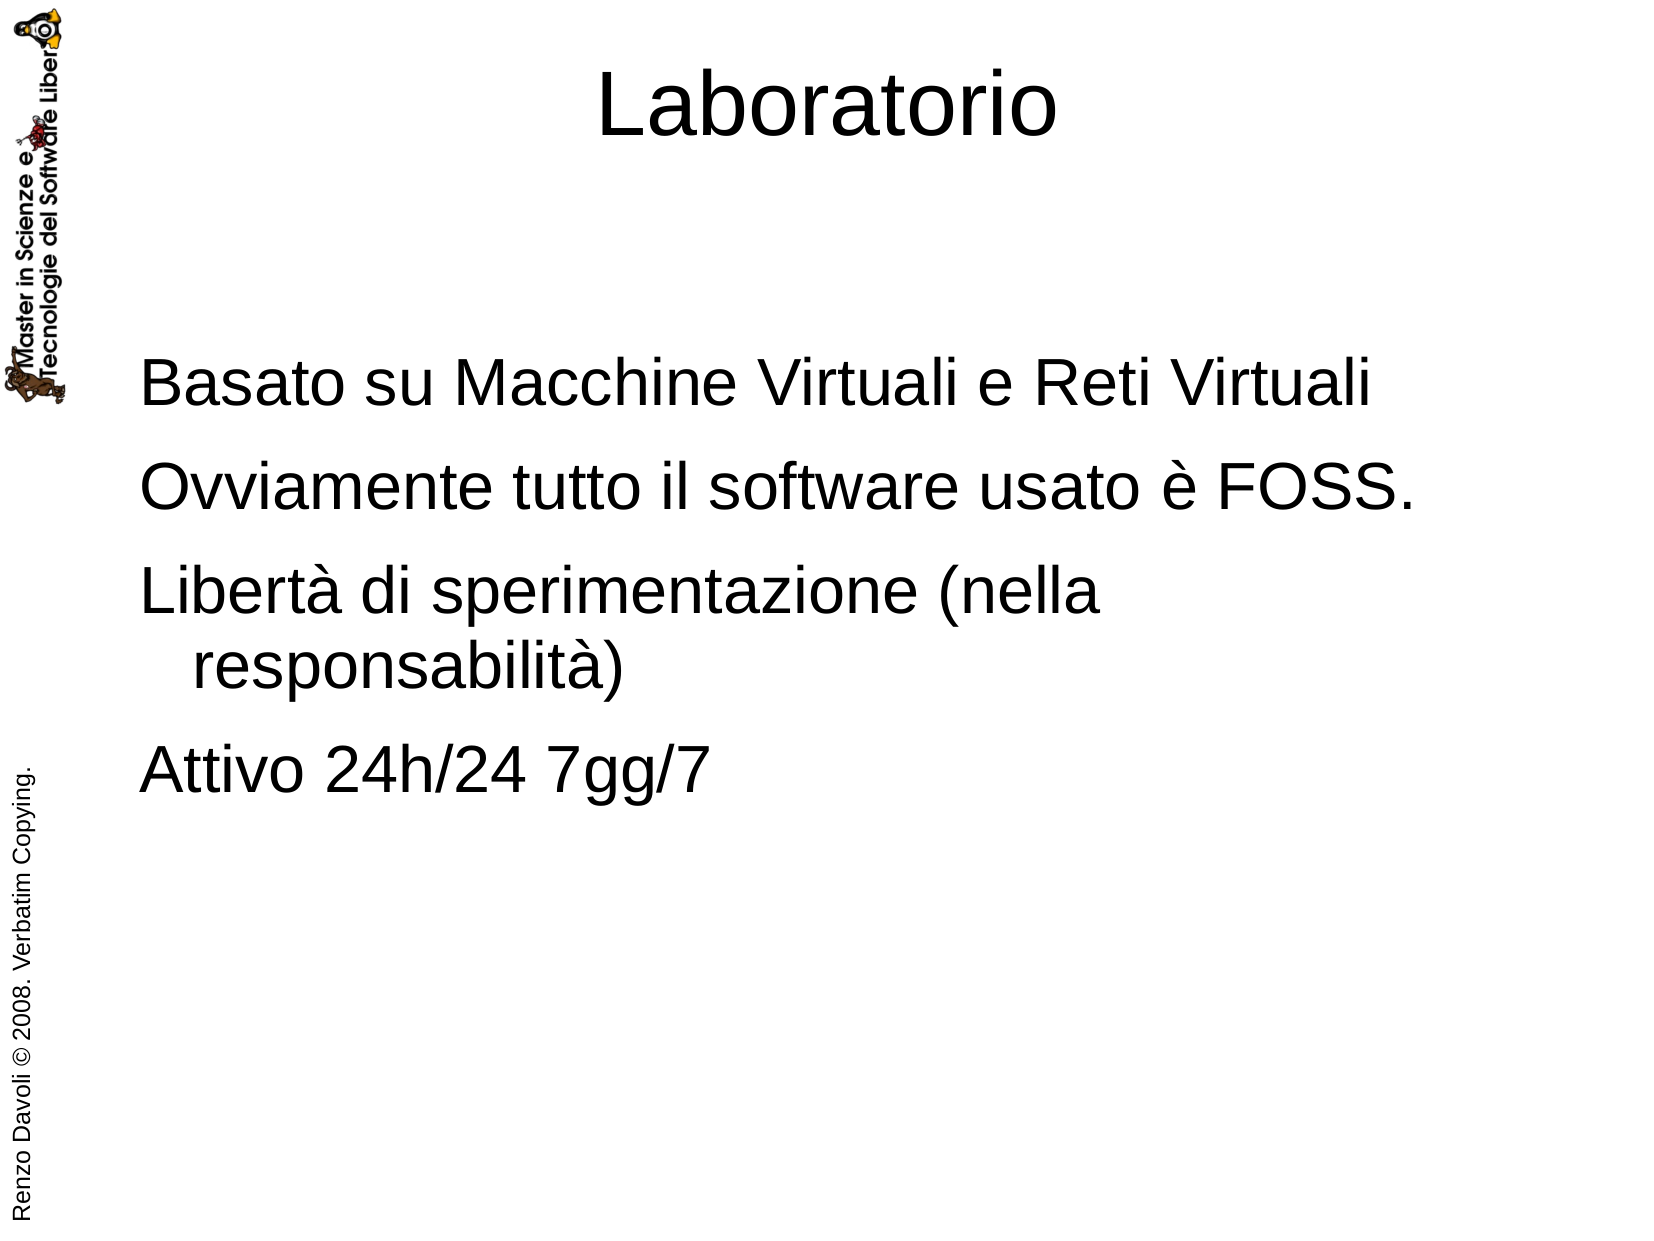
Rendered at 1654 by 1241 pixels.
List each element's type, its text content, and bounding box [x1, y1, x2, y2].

list Basato su Macchine Virtuali e Reti Virtuali Ovviamente tutto il software usato è FOSS. Libertà di sperimentazione (nella responsabilità) Attivo 24h/24 7gg/7 [121, 344, 1534, 1127]
title Laboratorio [121, 0, 1534, 208]
picture [1, 2, 69, 413]
